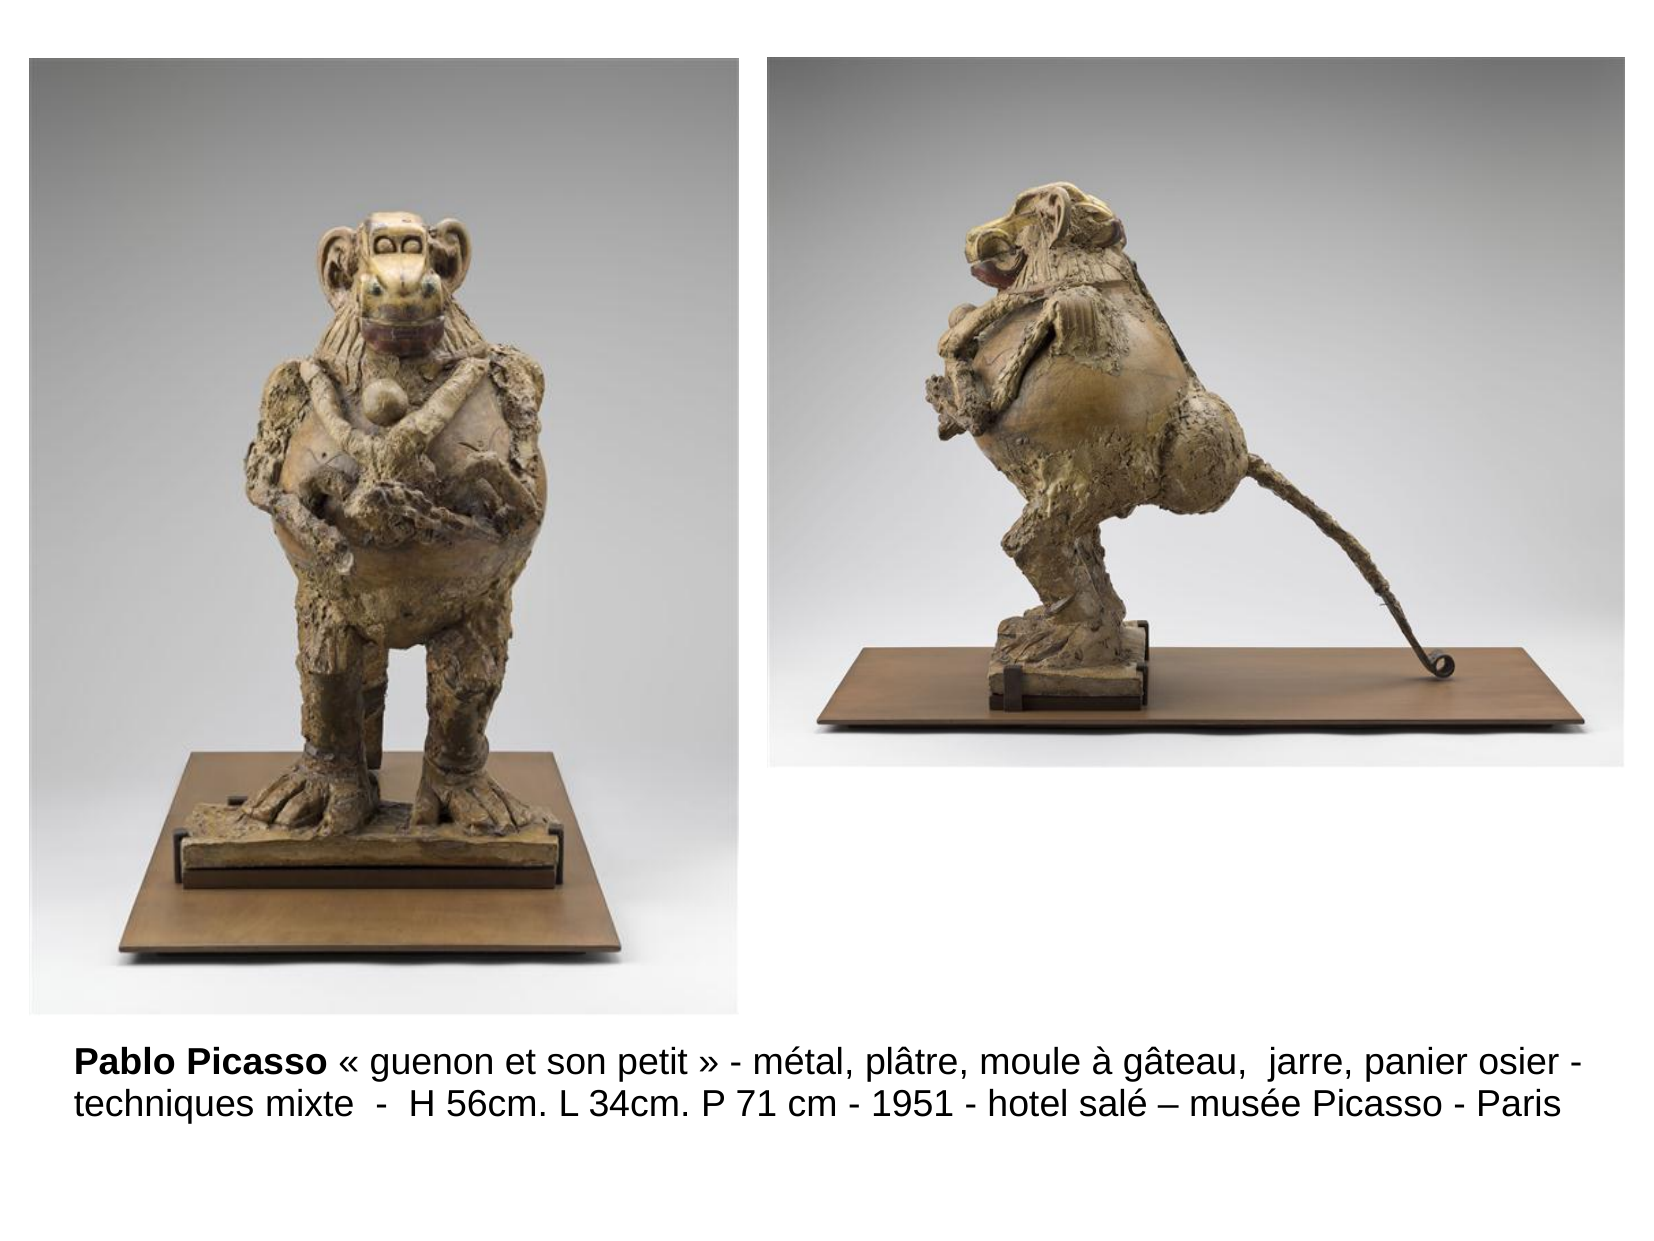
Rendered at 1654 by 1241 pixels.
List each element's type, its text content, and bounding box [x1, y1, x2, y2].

picture [29, 58, 739, 1016]
picture [767, 57, 1625, 768]
text_box Pablo Picasso « guenon et son petit » - métal, plâtre, moule à gâteau, jarre, panier osier - techniques mixte - H 56cm. L 34cm. P 71 cm - 1951 - hotel salé – musée Picasso - Paris [59, 1033, 1611, 1134]
